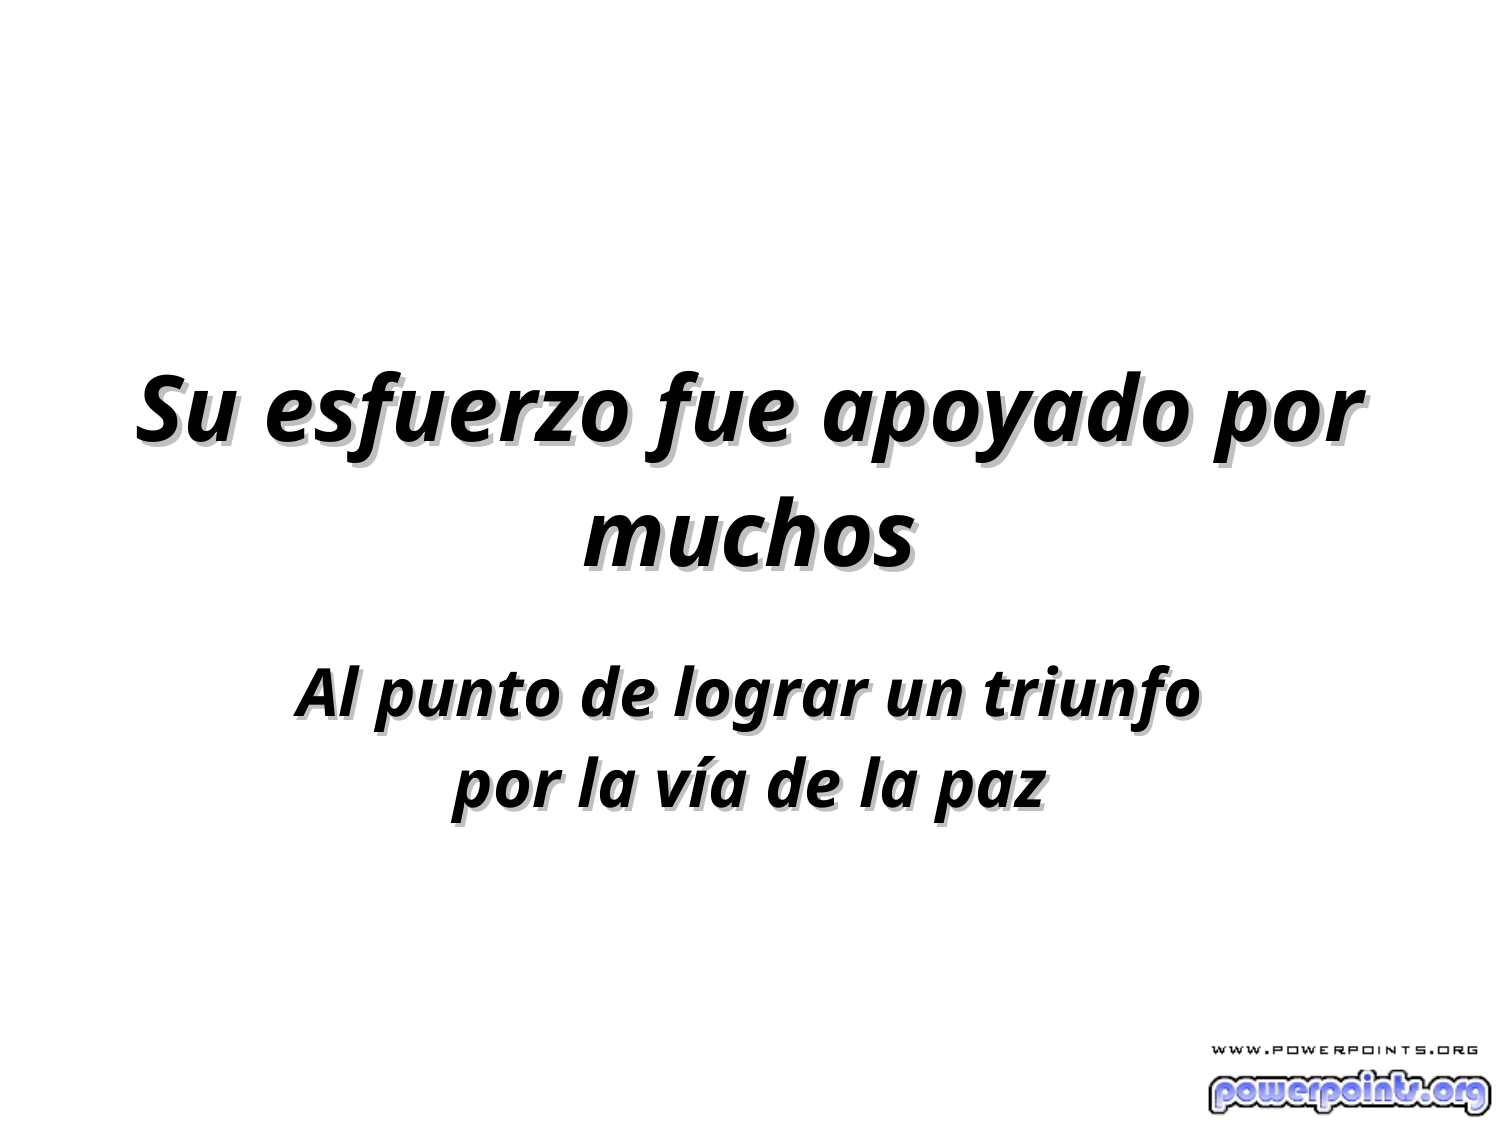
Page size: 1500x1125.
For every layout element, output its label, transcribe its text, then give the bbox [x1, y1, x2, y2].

title Su esfuerzo fue apoyado por muchos [112, 351, 1388, 587]
picture [1198, 1034, 1500, 1125]
subtitle Al punto de lograr un triunfo por la vía de la paz [225, 637, 1276, 926]
